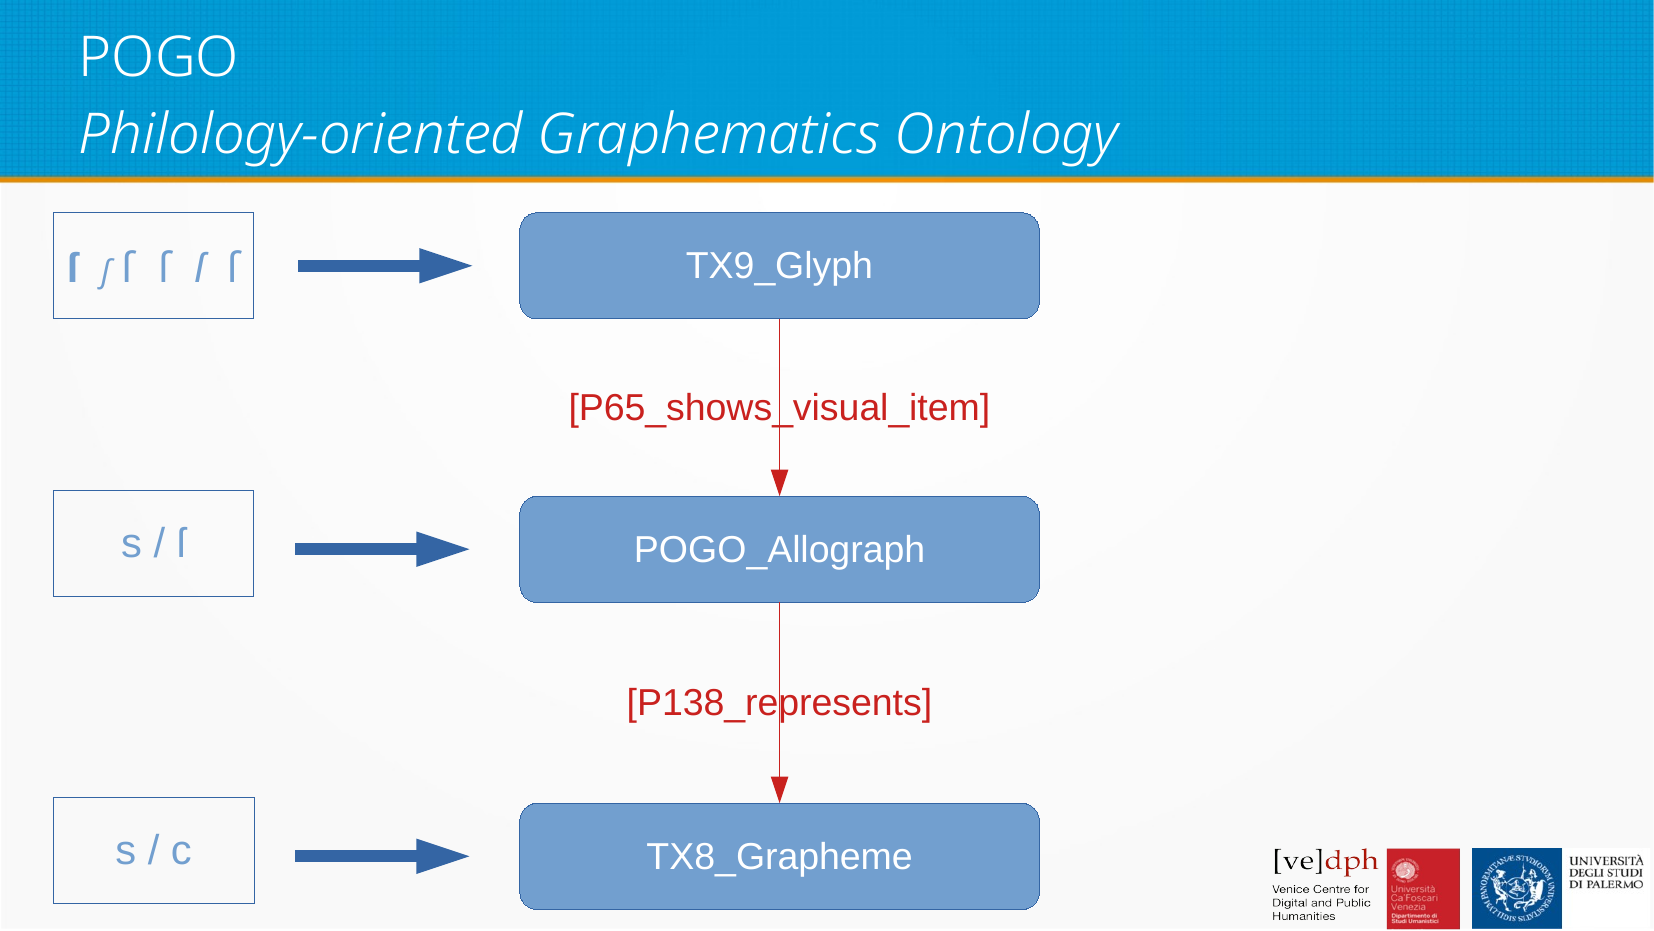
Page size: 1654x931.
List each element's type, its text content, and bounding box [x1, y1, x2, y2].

text_box POGO_Allograph [519, 496, 1040, 603]
text_box ſ ſ ſ ſ ſ ſ [53, 212, 254, 319]
text_box TX8_Grapheme [519, 803, 1040, 910]
text_box TX9_Glyph [519, 212, 1040, 319]
title POGO Philology-oriented Graphematics Ontology [78, 14, 1567, 171]
text_box s / c [53, 797, 255, 904]
text_box s / ſ [53, 490, 254, 597]
picture [0, 175, 1654, 931]
